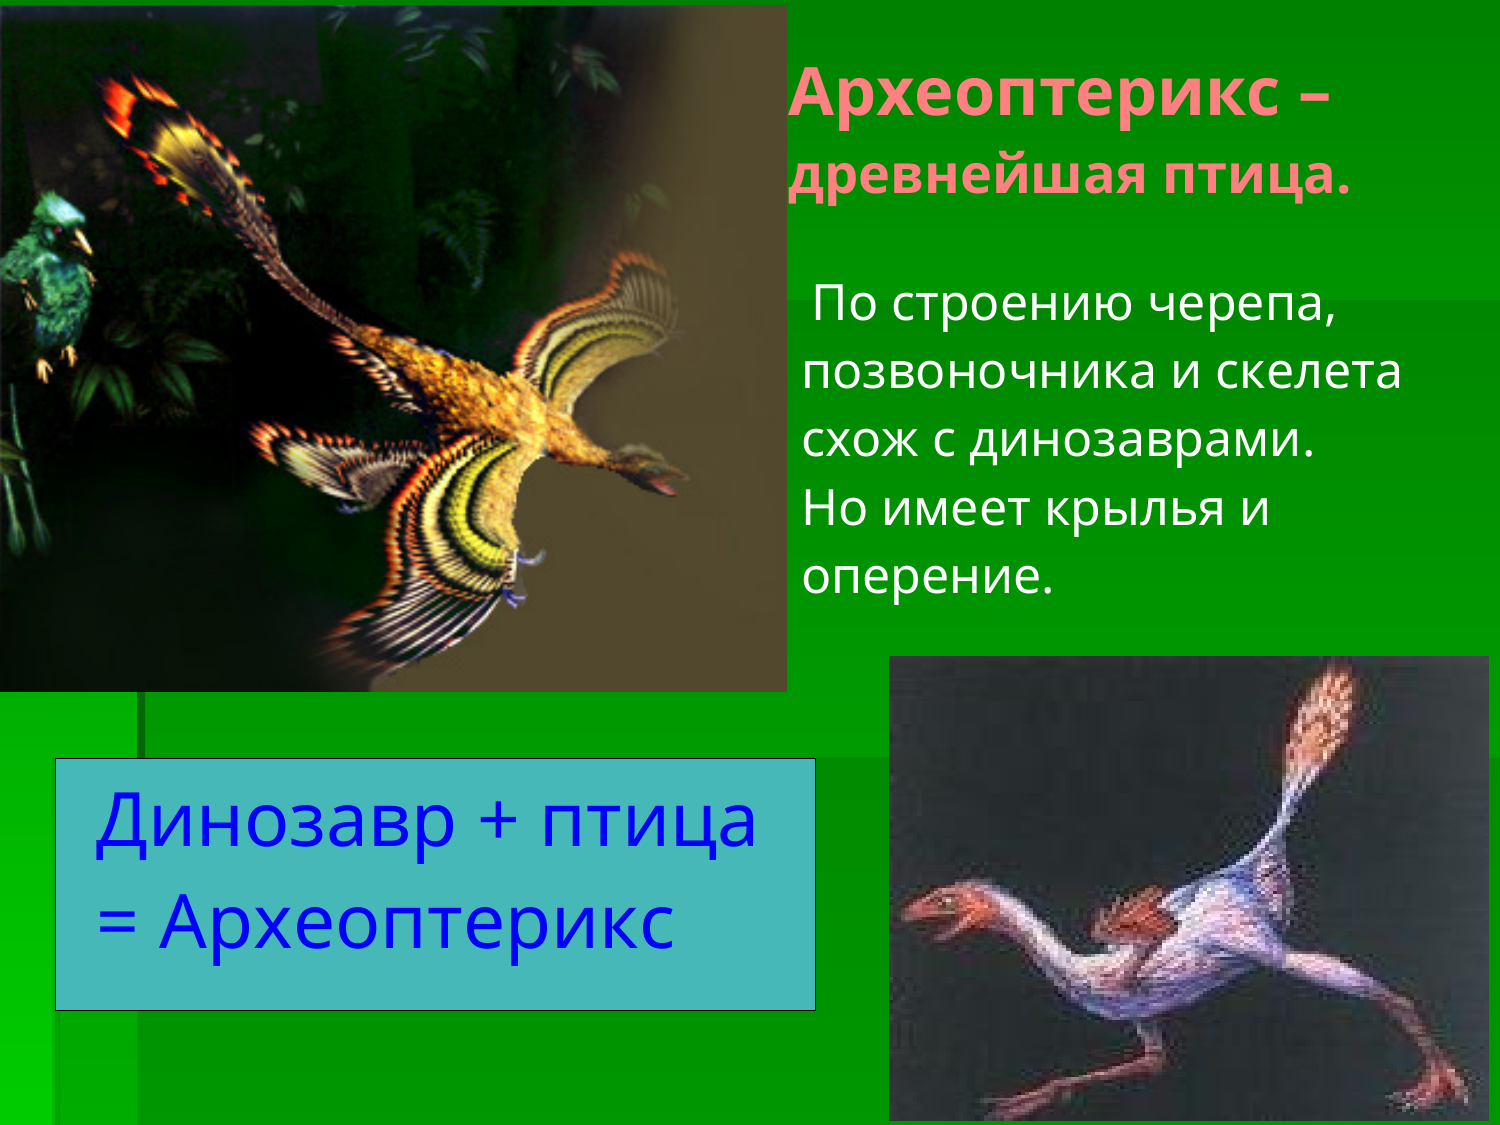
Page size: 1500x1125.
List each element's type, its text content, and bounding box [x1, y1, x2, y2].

picture [0, 5, 787, 692]
text_box Динозавр + птица = Археоптерикс [82, 758, 816, 983]
text_box Археоптерикс – древнейшая птица. [773, 37, 1468, 221]
text_box По строению черепа, позвоночника и скелета схож с динозаврами. Но имеет крылья и оперение. [786, 259, 1484, 579]
text_box [55, 758, 816, 1011]
picture [889, 656, 1489, 1121]
